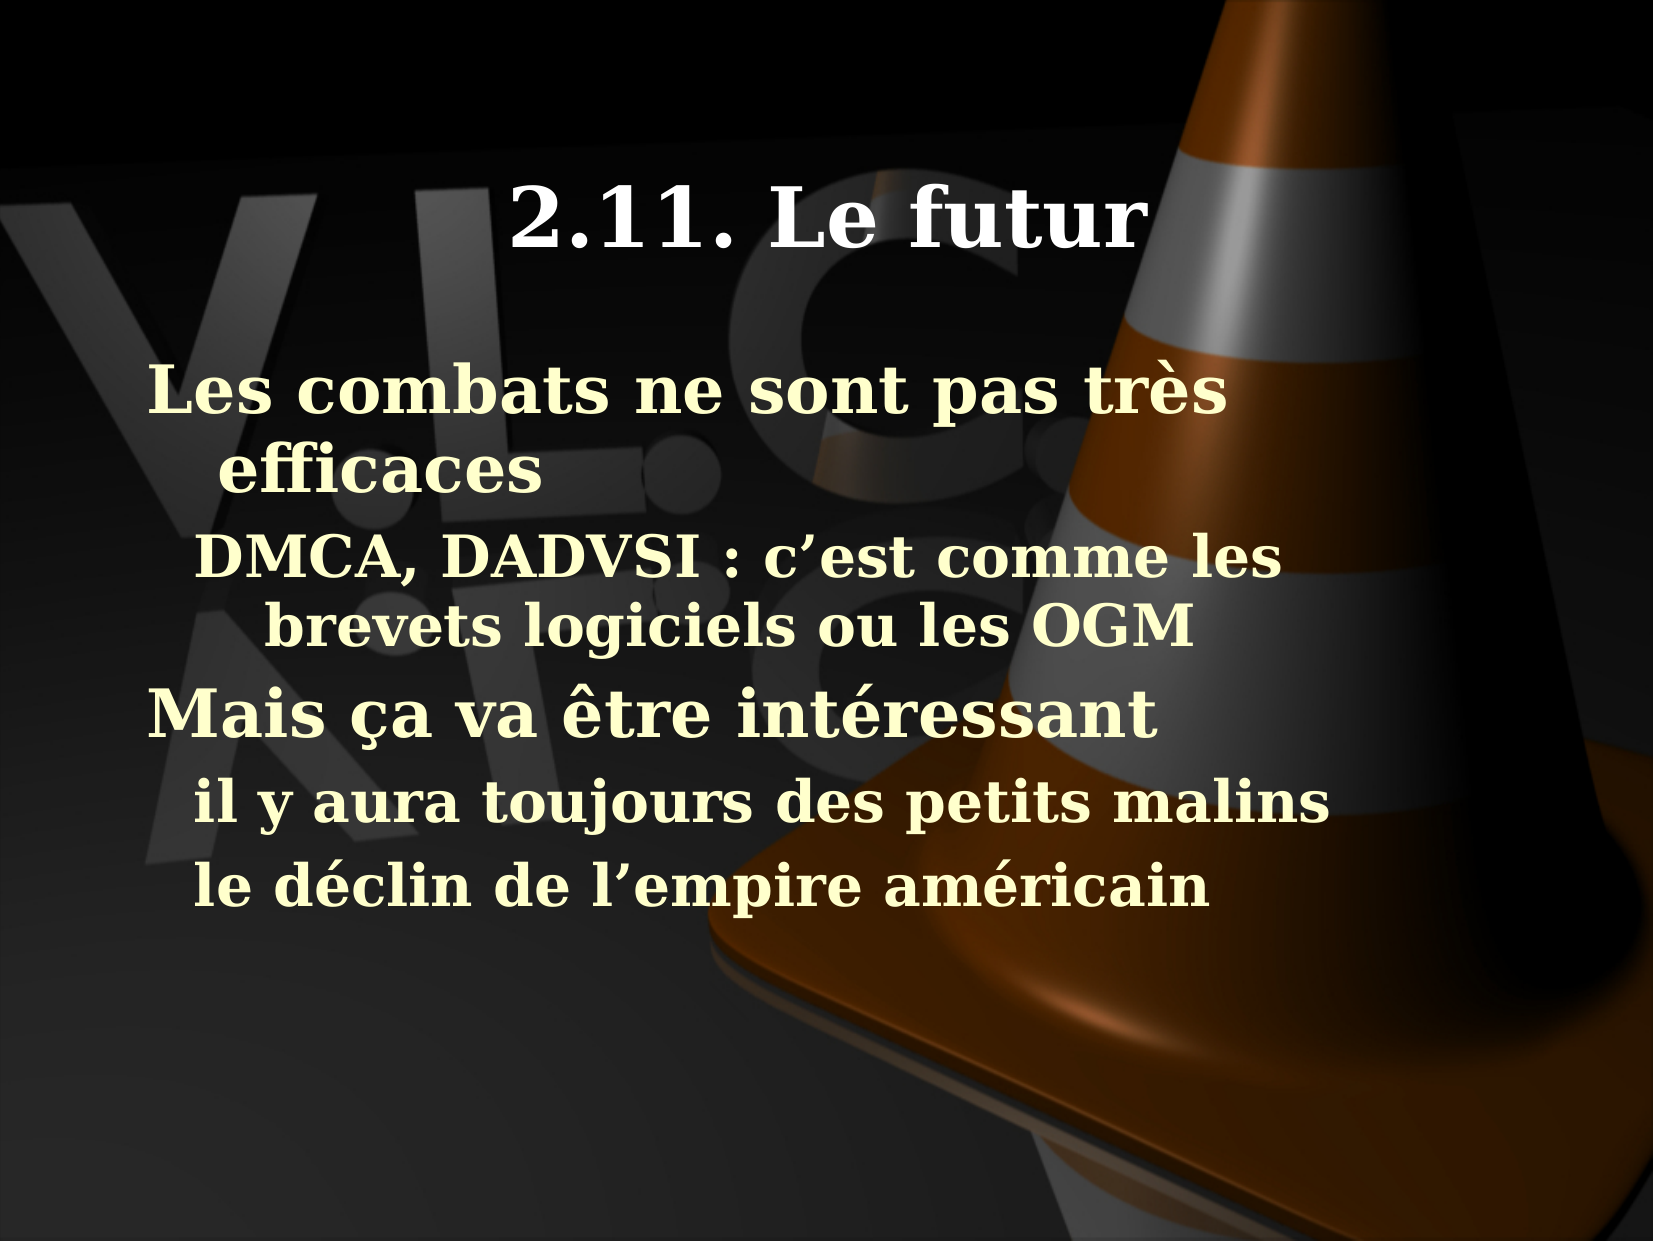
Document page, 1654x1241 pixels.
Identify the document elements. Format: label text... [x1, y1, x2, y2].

title 2.11. Le futur [121, 114, 1534, 322]
picture [0, 0, 1653, 1241]
list Les combats ne sont pas très efficaces DMCA, DADVSI : c’est comme les brevets logiciels ou les OGM Mais ça va être intéressant il y aura toujours des petits malins le déclin de l’empire américain [134, 350, 1516, 1133]
